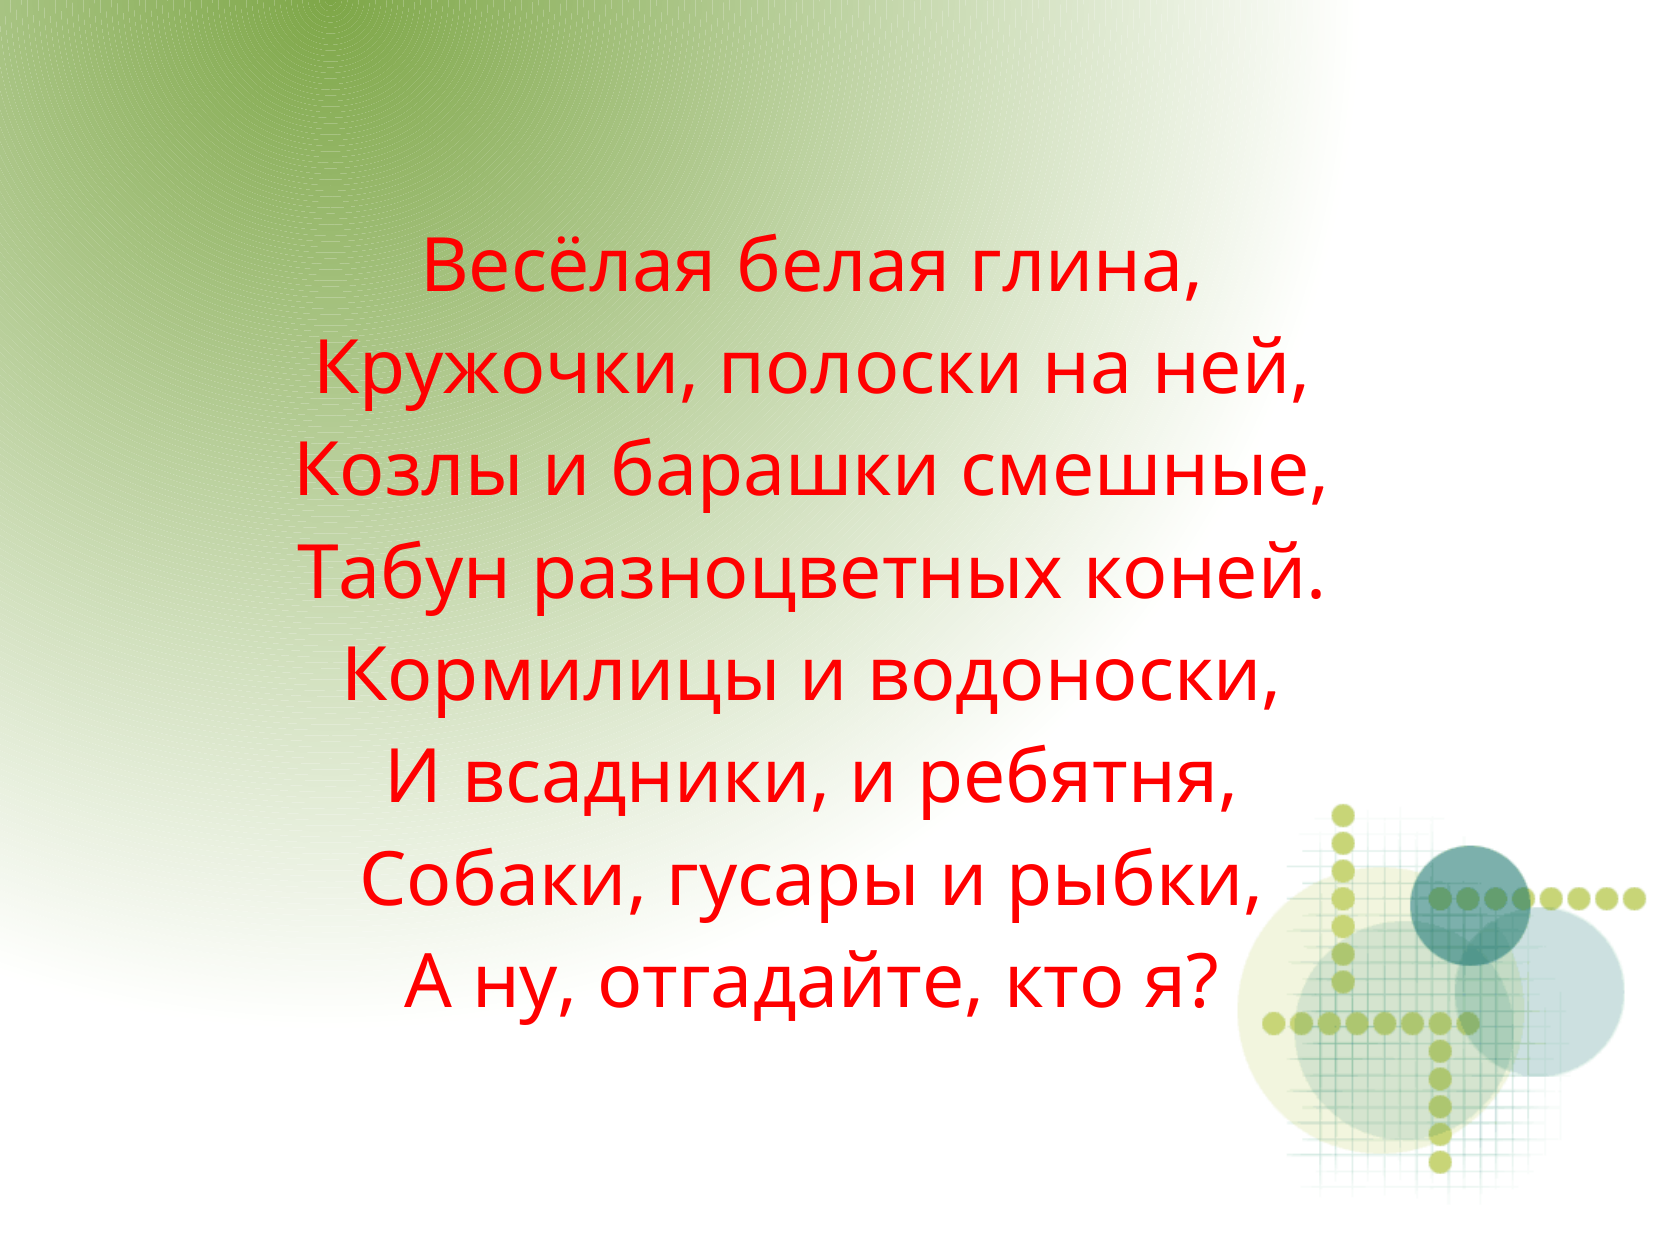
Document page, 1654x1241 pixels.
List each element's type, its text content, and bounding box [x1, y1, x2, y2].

picture [1224, 792, 1654, 1211]
subtitle Весёлая белая глина, Кружочки, полоски на ней, Козлы и барашки смешные, Табун разноцветных коней. Кормилицы и водоноски, И всадники, и ребятня, Собаки, гусары и рыбки, А ну, отгадайте, кто я? [88, 103, 1536, 1137]
